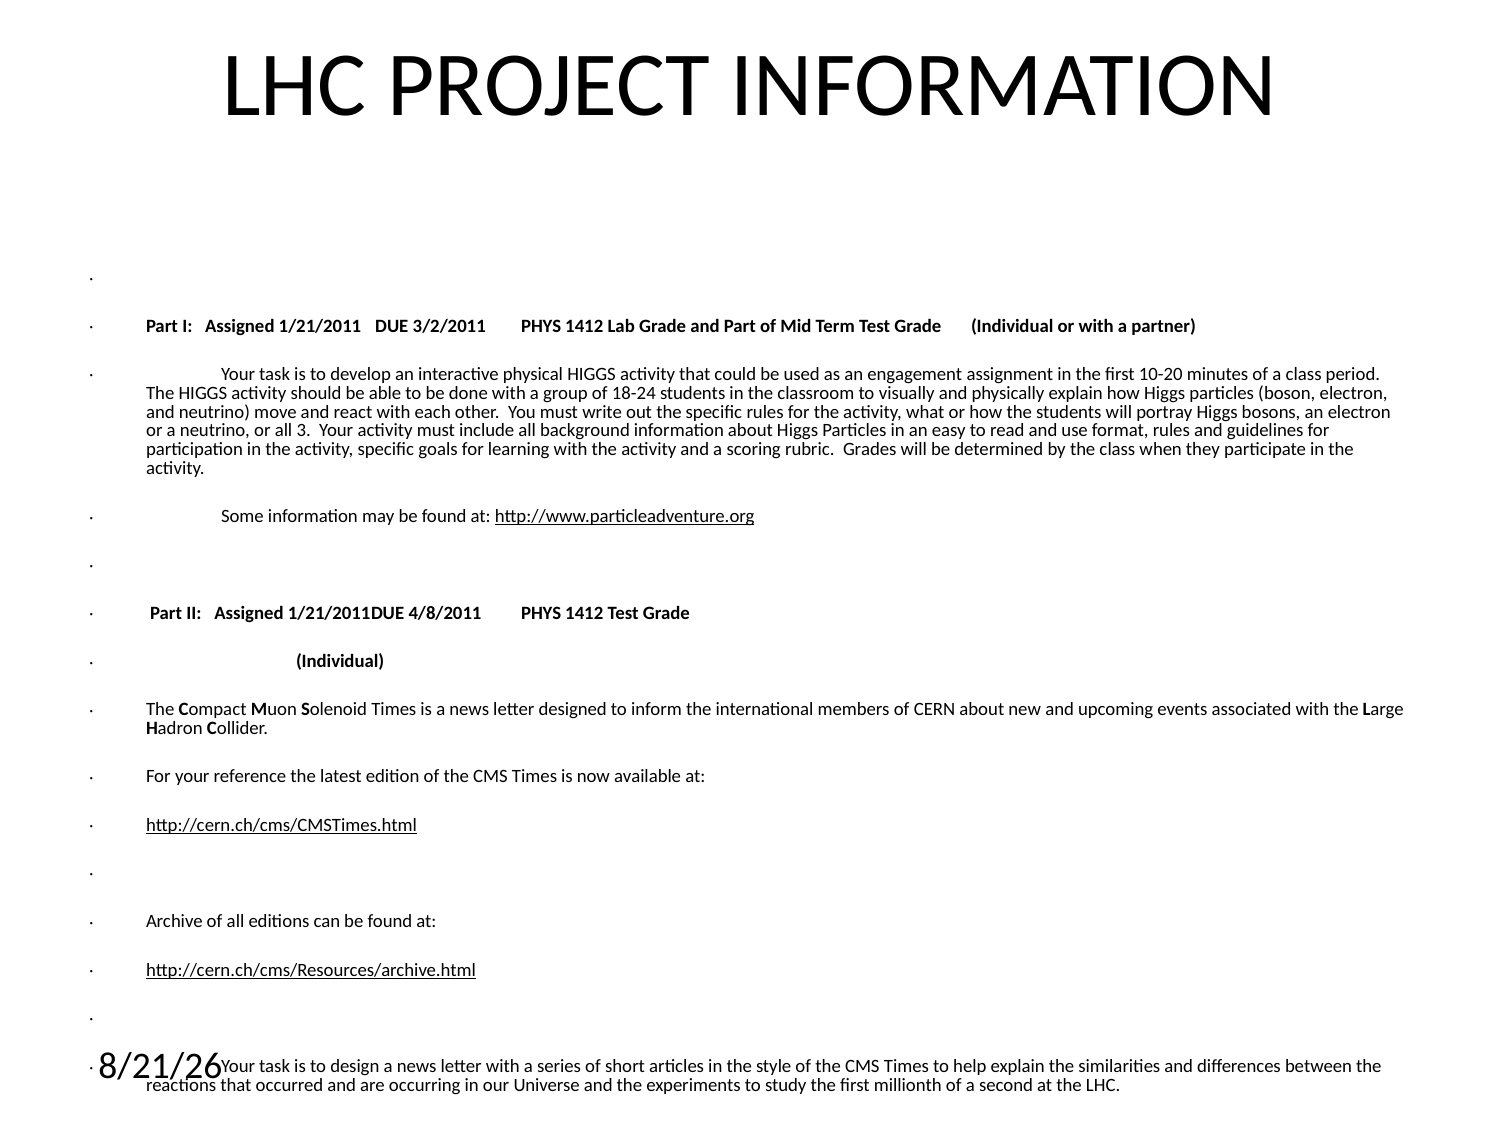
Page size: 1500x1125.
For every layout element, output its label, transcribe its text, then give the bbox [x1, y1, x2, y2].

title LHC PROJECT INFORMATION [75, 45, 1425, 233]
list Part I: Assigned 1/21/2011 DUE 3/2/2011 PHYS 1412 Lab Grade and Part of Mid Term Test Grade (Individual or with a partner) Your task is to develop an interactive physical HIGGS activity that could be used as an engagement assignment in the first 10-20 minutes of a class period. The HIGGS activity should be able to be done with a group of 18-24 students in the classroom to visually and physically explain how Higgs particles (boson, electron, and neutrino) move and react with each other. You must write out the specific rules for the activity, what or how the students will portray Higgs bosons, an electron or a neutrino, or all 3. Your activity must include all background information about Higgs Particles in an easy to read and use format, rules and guidelines for participation in the activity, specific goals for learning with the activity and a scoring rubric. Grades will be determined by the class when they participate in the activity. Some information may be found at: http://www.particleadventure.org Part II: Assigned 1/21/2011 DUE 4/8/2011 PHYS 1412 Test Grade (Individual) The Compact Muon Solenoid Times is a news letter designed to inform the international members of CERN about new and upcoming events associated with the Large Hadron Collider. For your reference the latest edition of the CMS Times is now available at: http://cern.ch/cms/CMSTimes.html Archive of all editions can be found at: http://cern.ch/cms/Resources/archive.html Your task is to design a news letter with a series of short articles in the style of the CMS Times to help explain the similarities and differences between the reactions that occurred and are occurring in our Universe and the experiments to study the first millionth of a second at the LHC. Part III: Assigned 1/21/2011 DUE 5/13/2011 PHYS 1412 Lab Grade and Test Grade (Individual, with a partner, or with a team of 3) CERN: The Large Hadron Collider Your task is to make a miniature, three dimensional, detailed model of one of the detectors designed to study what the universe was like when it was less than a millionth of a second old. A research report will be due along with your model to provide detail and explain how the detector was built and how it will be used. Some information may be found at: http://lhc.web.cern.ch/lhc/ [75, 262, 1425, 1005]
